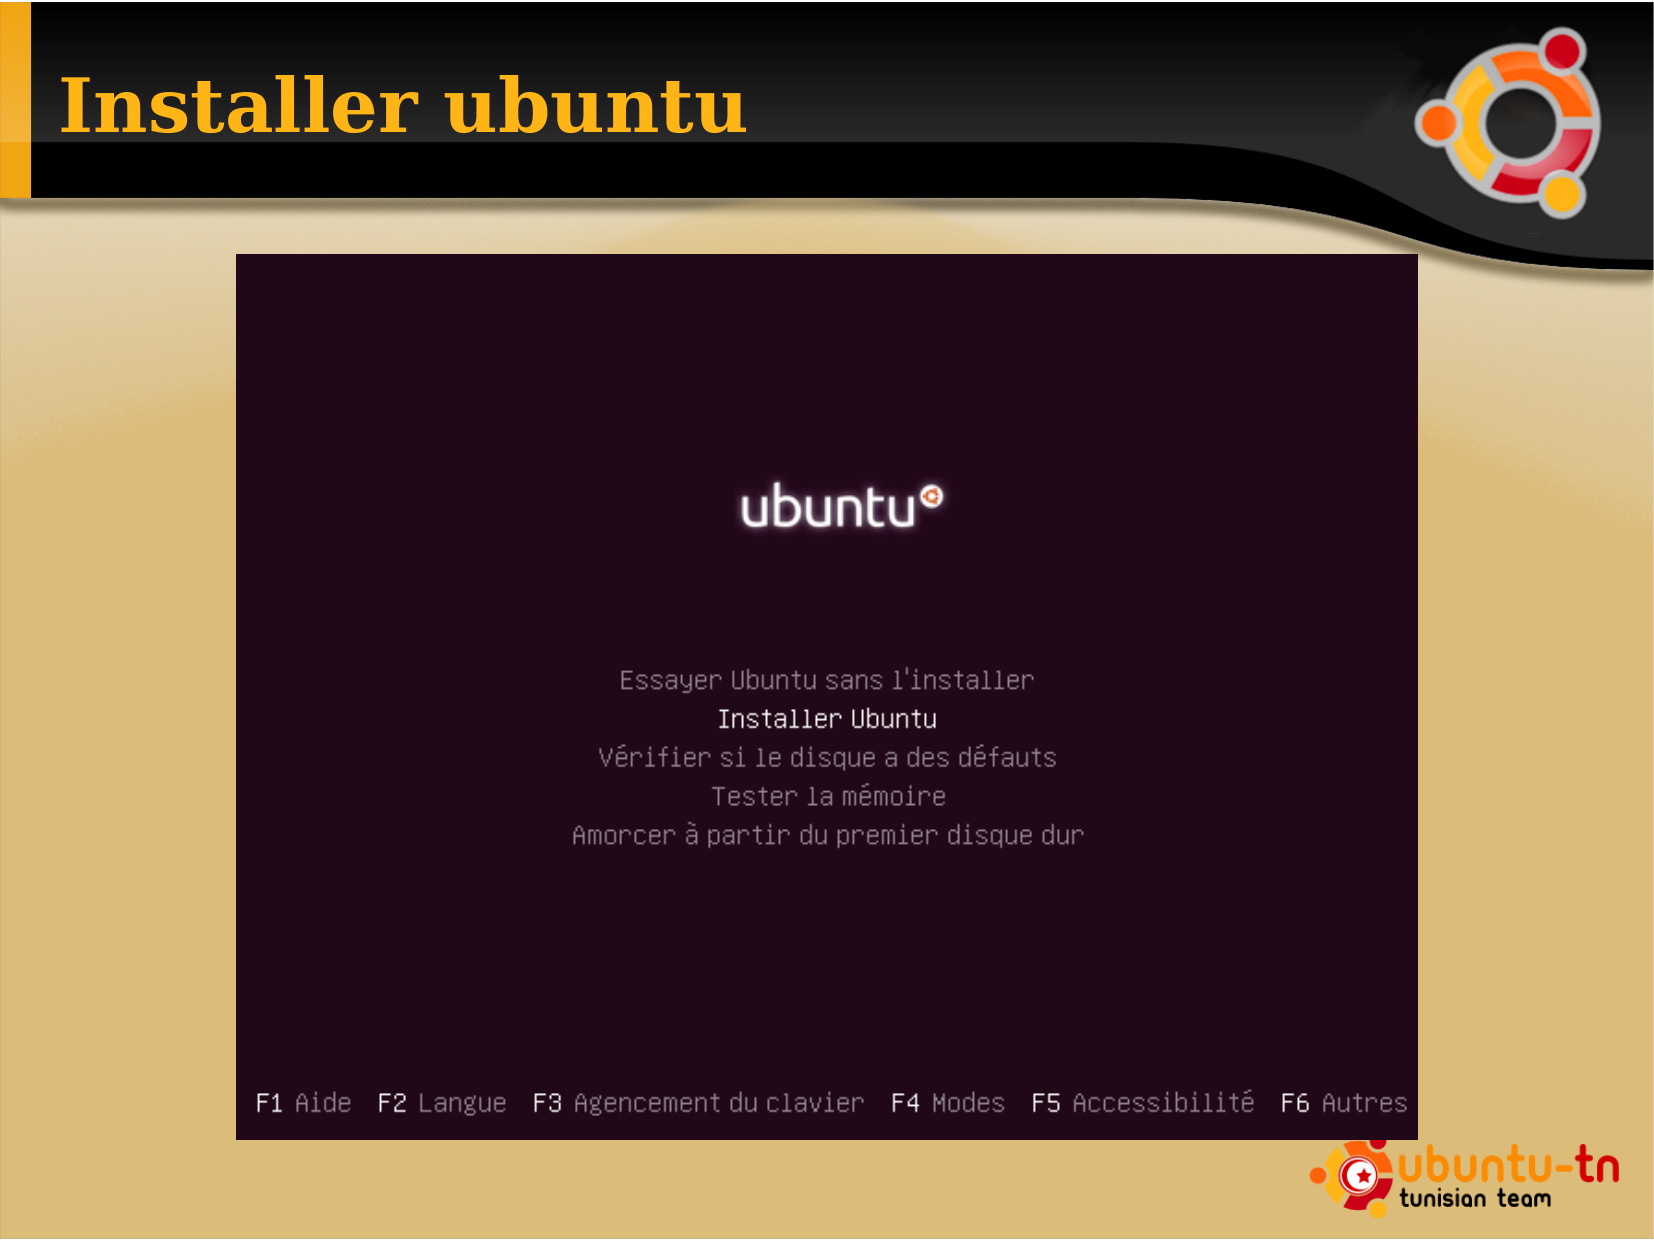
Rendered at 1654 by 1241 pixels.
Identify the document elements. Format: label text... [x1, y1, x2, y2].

title Installer ubuntu [59, 9, 1447, 202]
picture [0, 0, 1654, 1241]
